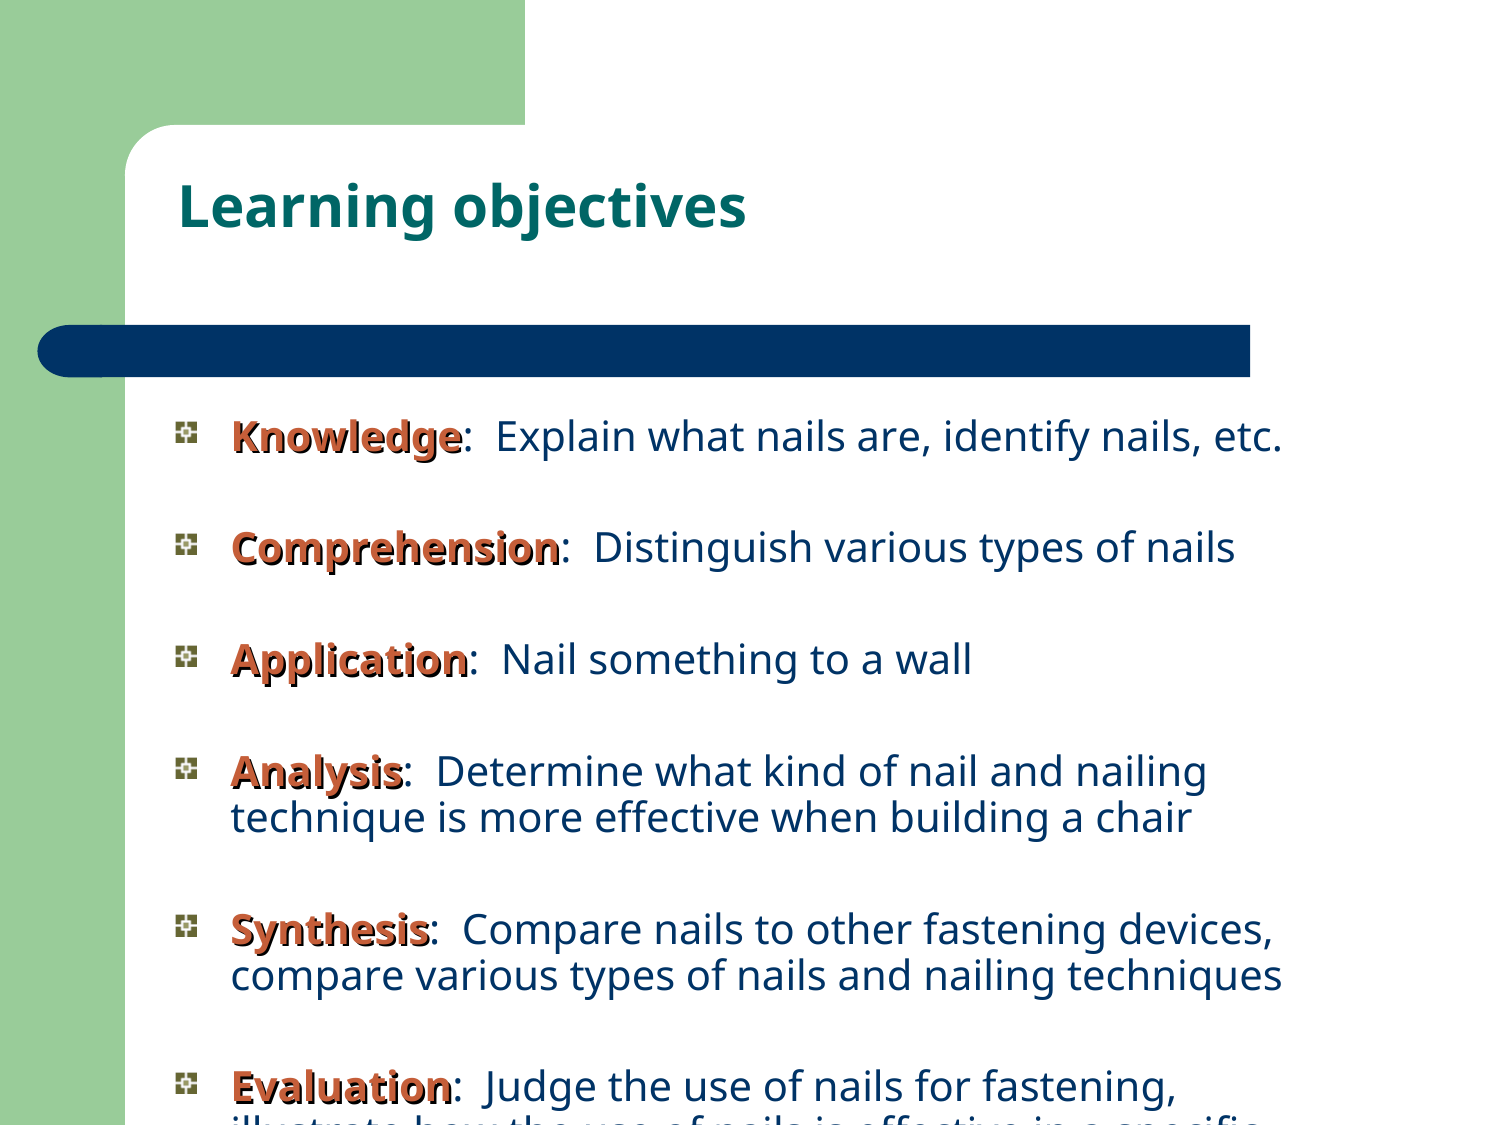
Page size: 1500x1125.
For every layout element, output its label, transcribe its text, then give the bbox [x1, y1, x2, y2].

title Learning objectives [162, 162, 1475, 250]
list Knowledge: Explain what nails are, identify nails, etc. Comprehension: Distinguish various types of nails Application: Nail something to a wall Analysis: Determine what kind of nail and nailing technique is more effective when building a chair Synthesis: Compare nails to other fastening devices, compare various types of nails and nailing techniques Evaluation: Judge the use of nails for fastening, illustrate how the use of nails is effective in a specific context, etc. [159, 349, 1360, 1125]
